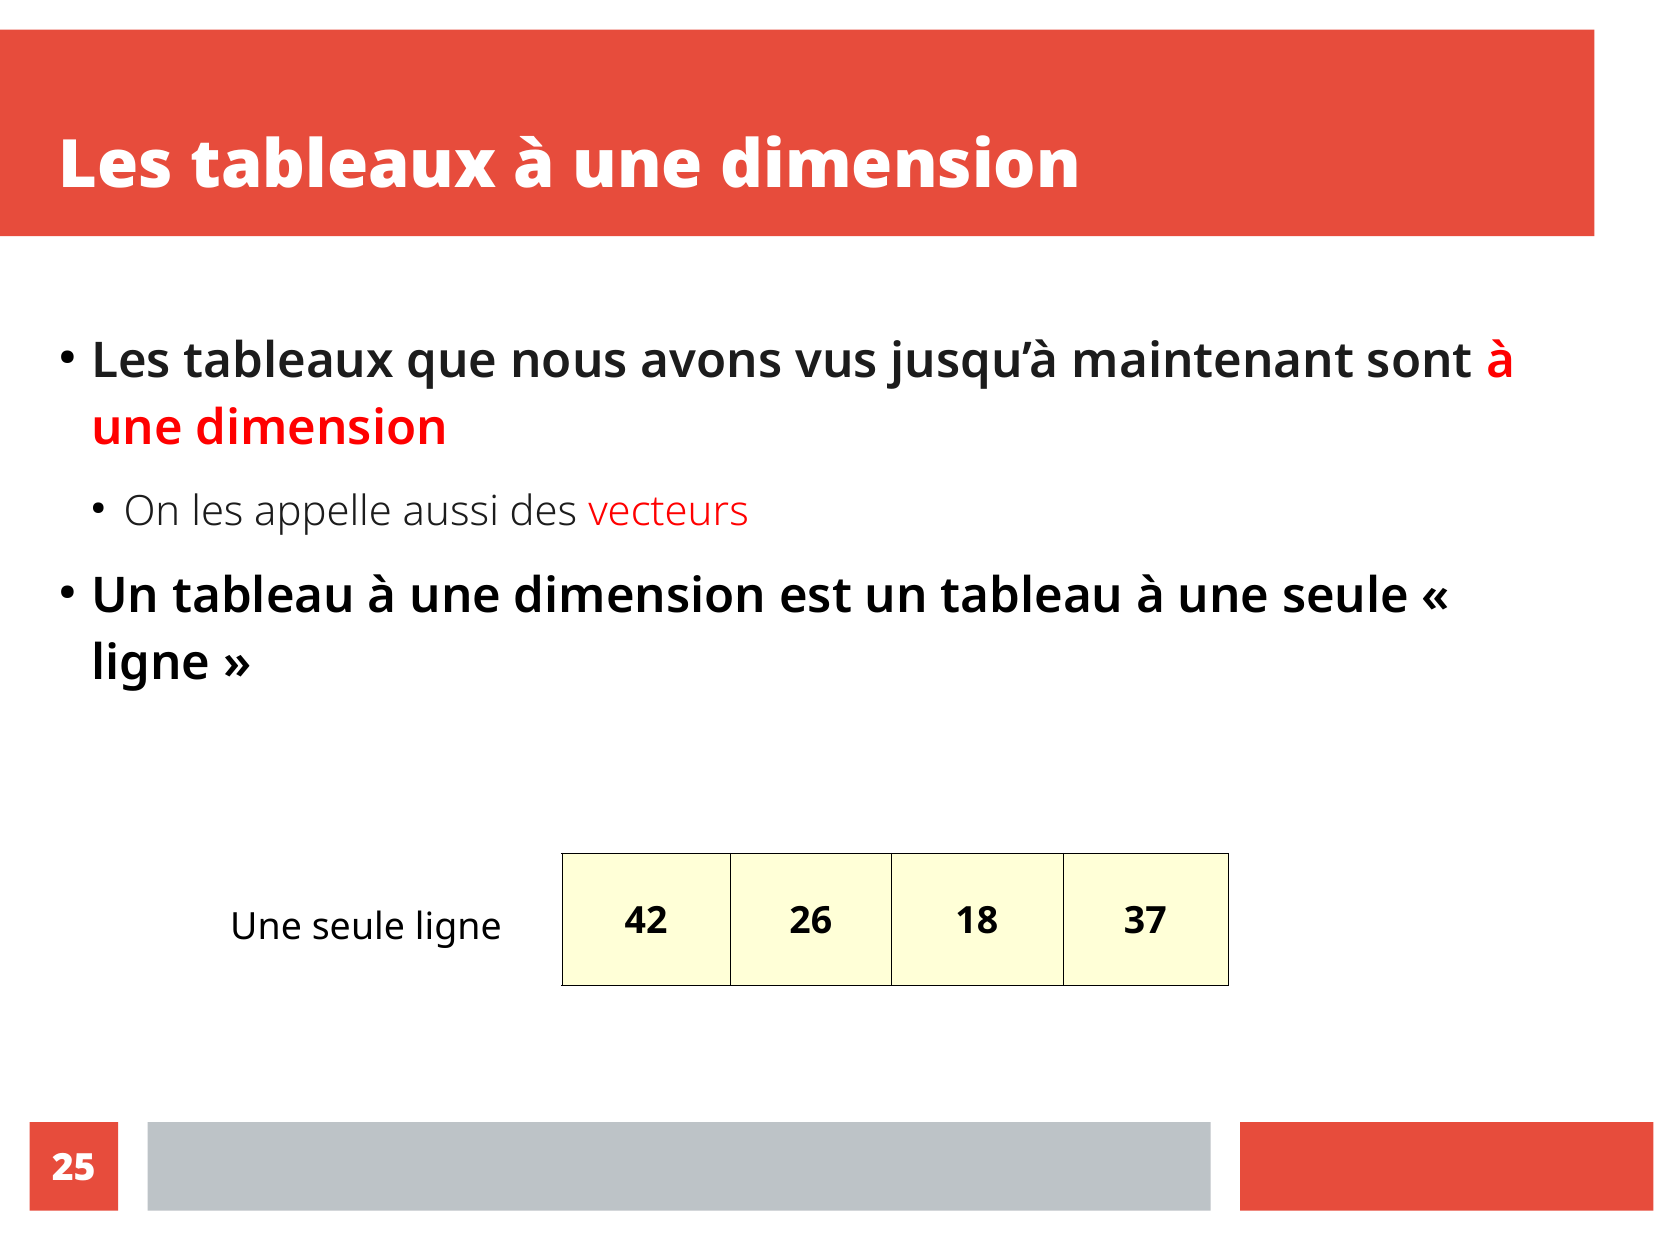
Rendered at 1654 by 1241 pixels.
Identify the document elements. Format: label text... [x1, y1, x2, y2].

text_box Une seule ligne [188, 891, 544, 953]
list Les tableaux que nous avons vus jusqu’à maintenant sont à une dimension On les appelle aussi des vecteurs Un tableau à une dimension est un tableau à une seule « ligne » [59, 324, 1565, 697]
table_header 26 [731, 854, 891, 985]
table_header 42 [563, 854, 730, 985]
title Les tableaux à une dimension [59, 59, 1595, 207]
table_header 37 [1064, 854, 1228, 985]
table_header 18 [892, 854, 1063, 985]
